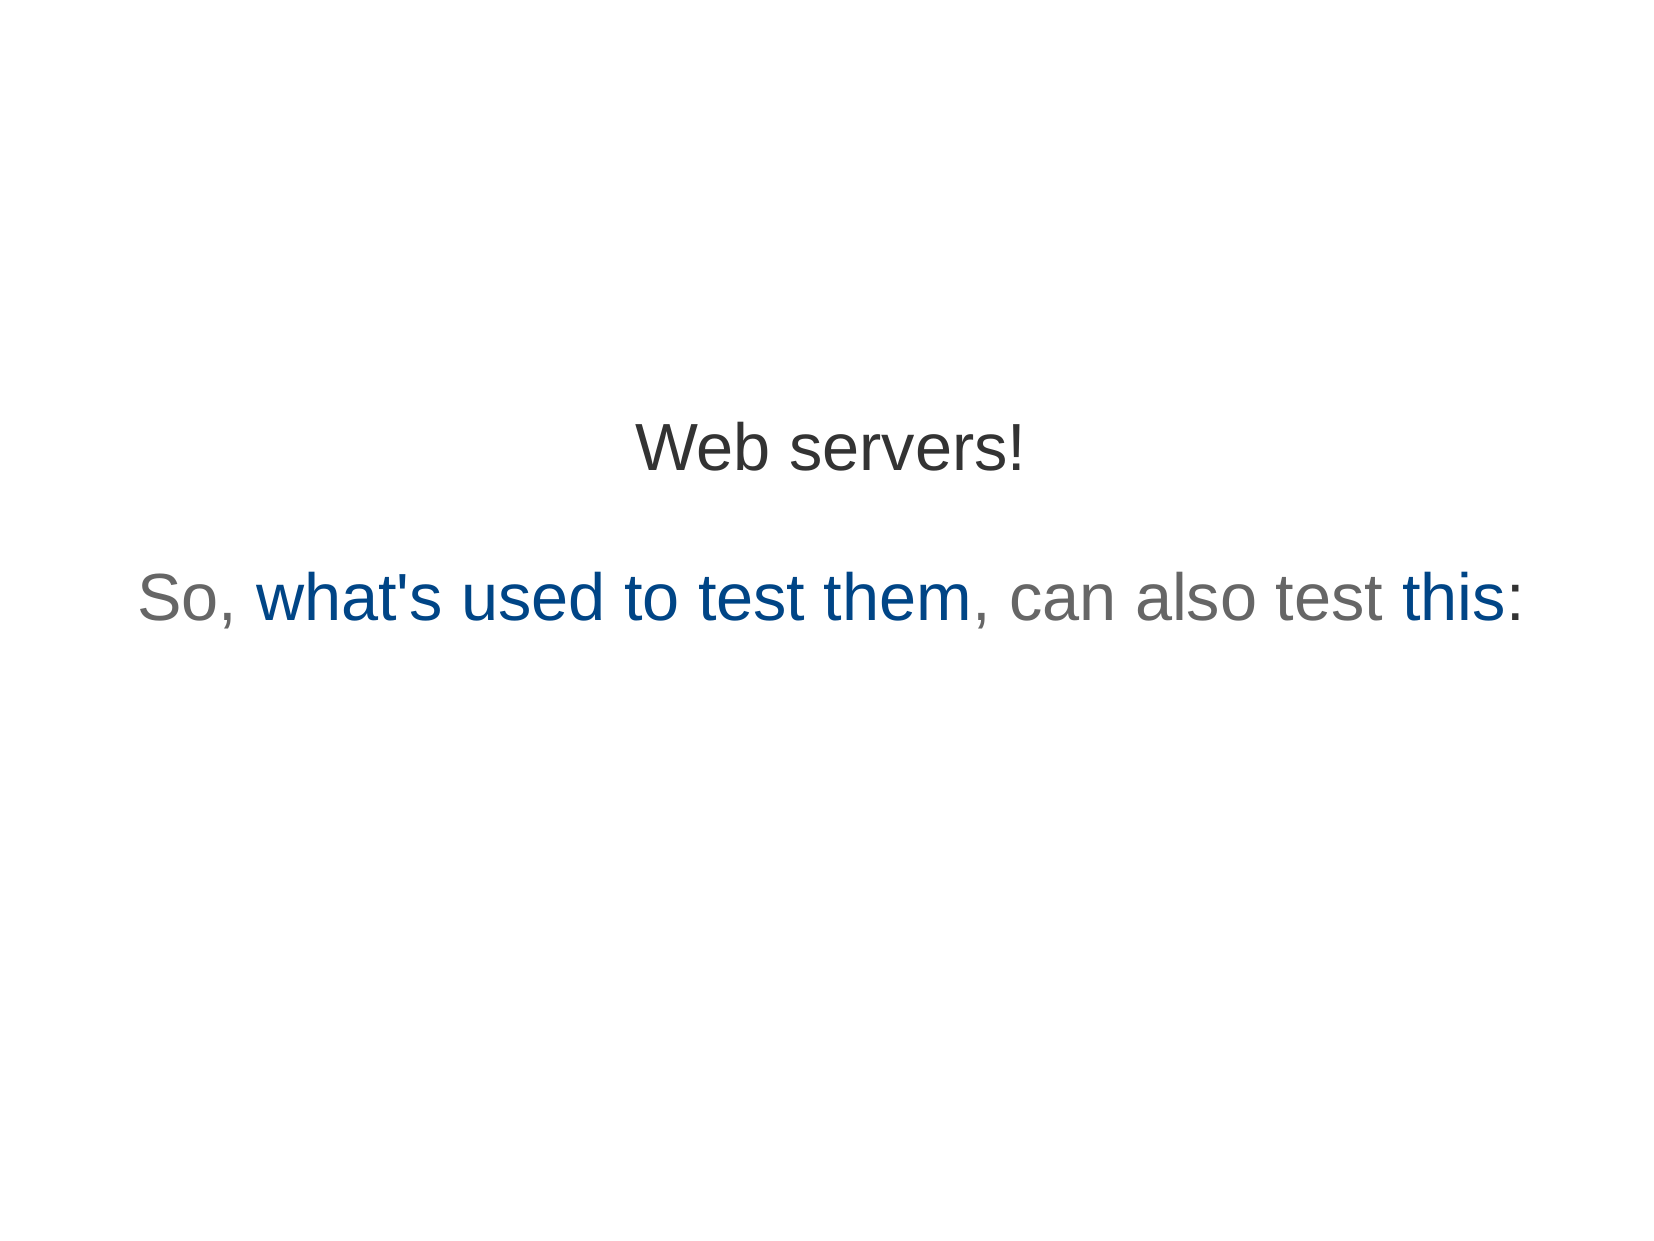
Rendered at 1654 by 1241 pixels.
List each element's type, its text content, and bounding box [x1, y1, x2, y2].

subtitle Web servers! So, what's used to test them, can also test this: [86, 75, 1576, 1120]
